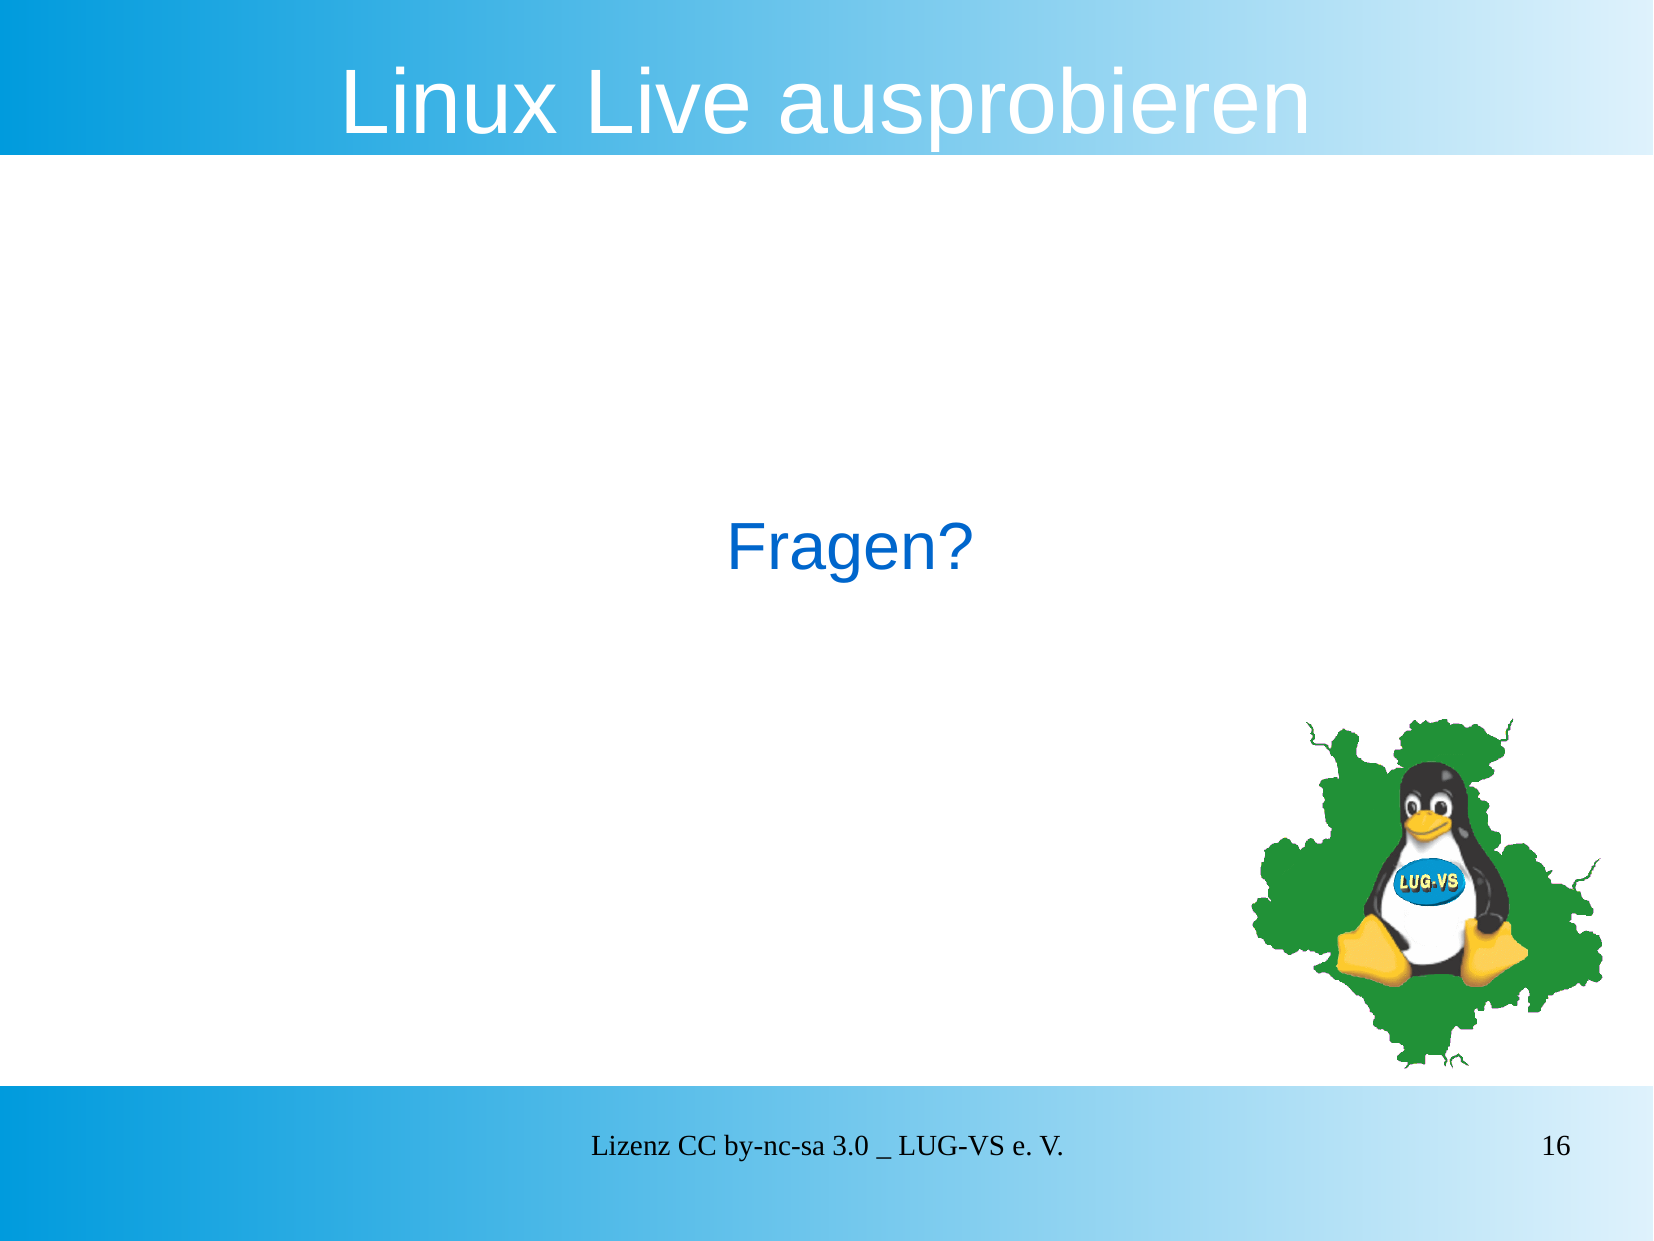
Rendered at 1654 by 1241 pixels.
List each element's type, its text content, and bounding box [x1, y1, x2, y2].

title Linux Live ausprobieren [82, 49, 1571, 155]
list Fragen? [70, 508, 1560, 638]
picture [1241, 708, 1614, 1071]
